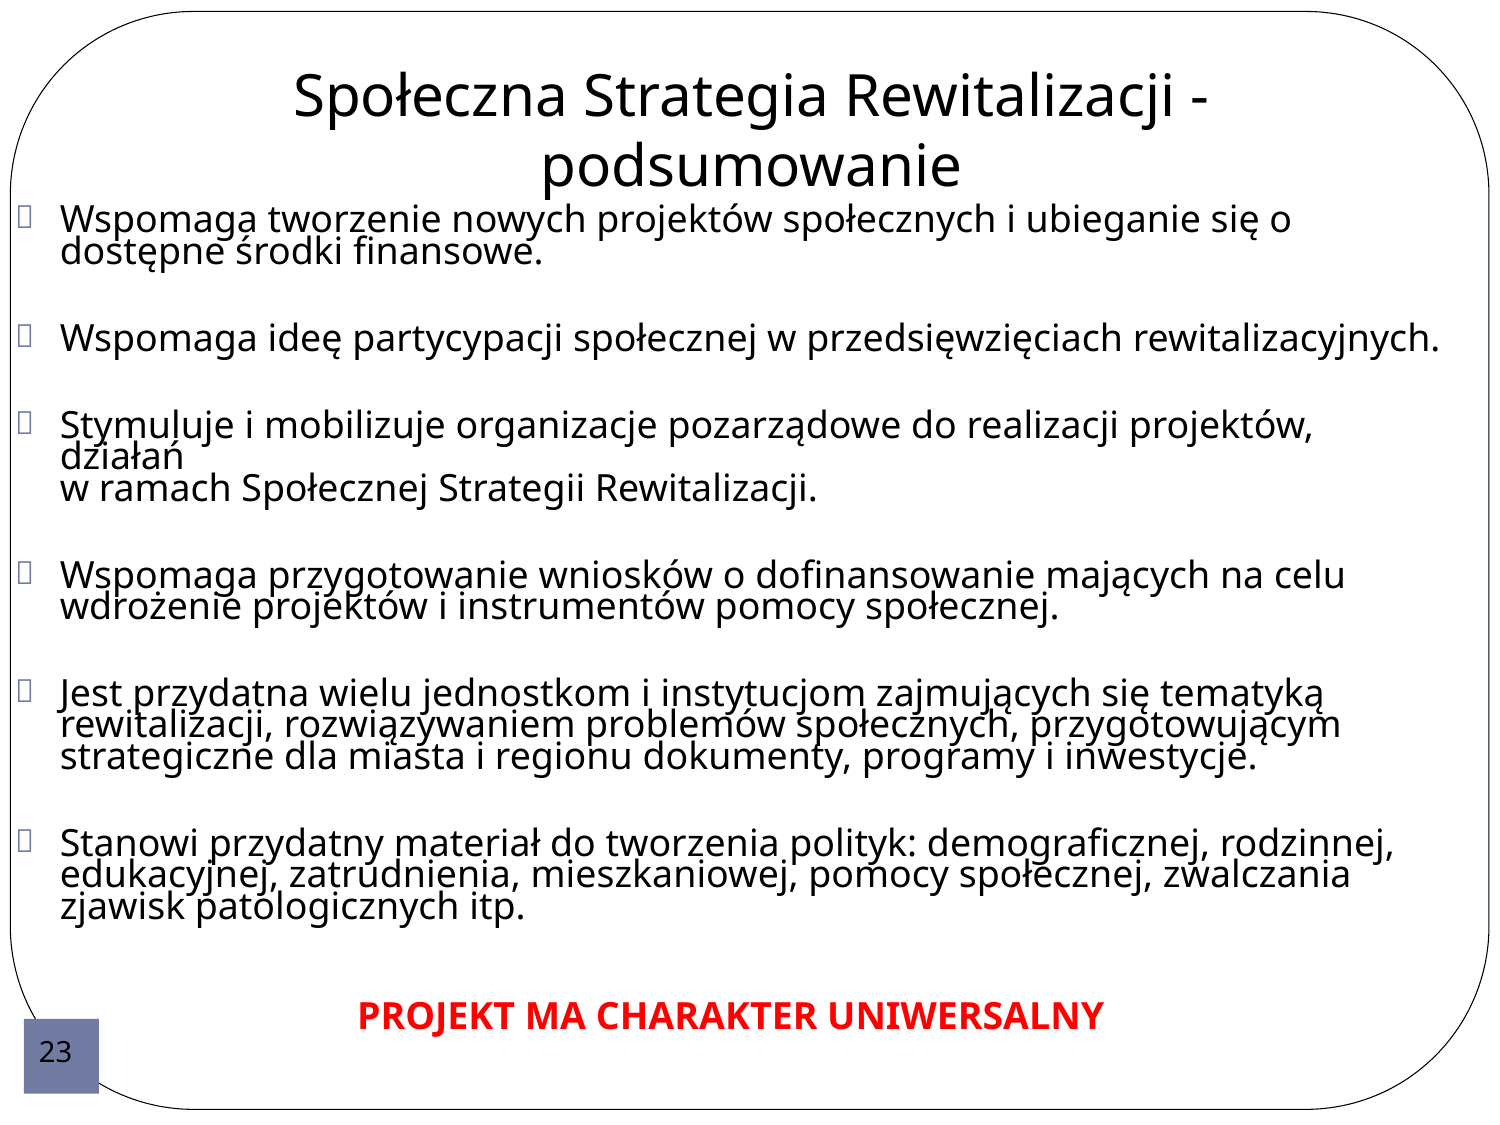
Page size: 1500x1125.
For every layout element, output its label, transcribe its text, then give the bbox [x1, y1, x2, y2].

title Społeczna Strategia Rewitalizacji -podsumowanie [147, 42, 1355, 113]
slide_number <numer> [23, 1018, 99, 1094]
list Wspomaga tworzenie nowych projektów społecznych i ubieganie się o dostępne środki finansowe. Wspomaga ideę partycypacji społecznej w przedsięwzięciach rewitalizacyjnych. Stymuluje i mobilizuje organizacje pozarządowe do realizacji projektów, działań w ramach Społecznej Strategii Rewitalizacji. Wspomaga przygotowanie wniosków o dofinansowanie mających na celu wdrożenie projektów i instrumentów pomocy społecznej. Jest przydatna wielu jednostkom i instytucjom zajmujących się tematyką rewitalizacji, rozwiązywaniem problemów społecznych, przygotowującym strategiczne dla miasta i regionu dokumenty, programy i inwestycje. Stanowi przydatny materiał do tworzenia polityk: demograficznej, rodzinnej, edukacyjnej, zatrudnienia, mieszkaniowej, pomocy społecznej, zwalczania zjawisk patologicznych itp. PROJEKT MA CHARAKTER UNIWERSALNY [0, 113, 1463, 1061]
